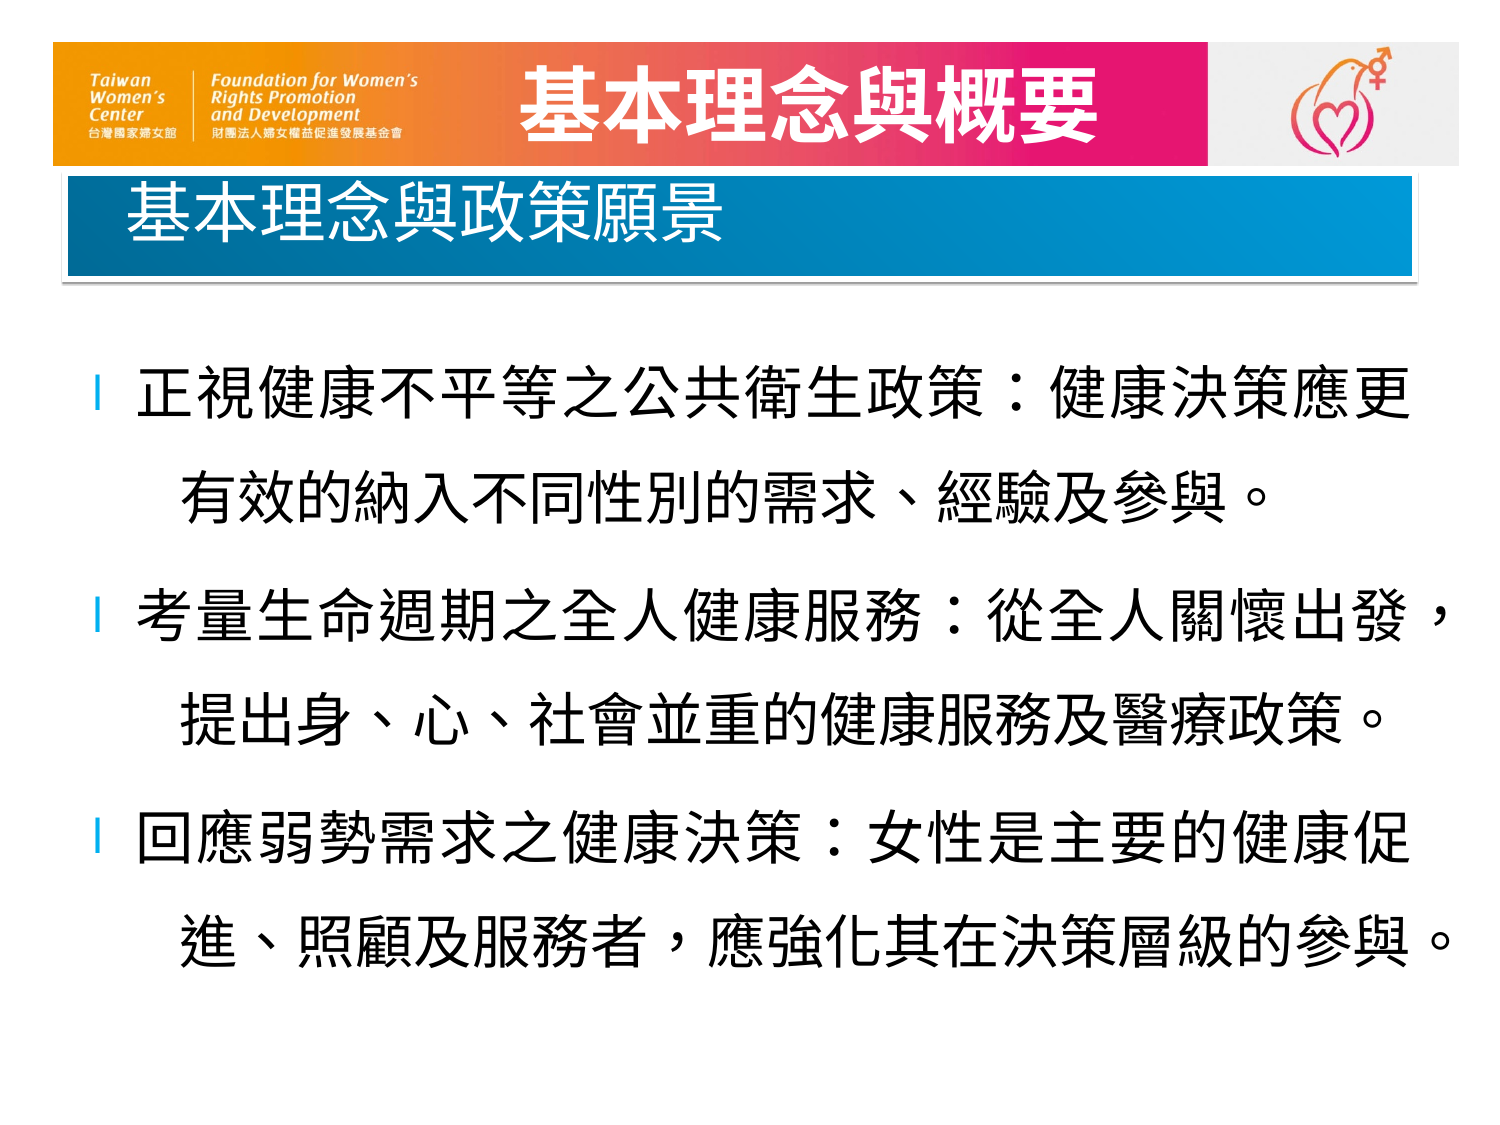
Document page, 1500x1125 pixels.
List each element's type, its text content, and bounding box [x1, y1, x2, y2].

list 正視健康不平等之公共衛生政策：健康決策應更有效的納入不同性別的需求、經驗及參與。 考量生命週期之全人健康服務：從全人關懷出發，提出身、心、社會並重的健康服務及醫療政策。 回應弱勢需求之健康決策：女性是主要的健康促進、照顧及服務者，應強化其在決策層級的參與。 [76, 314, 1427, 979]
title 基本理念與概要 [194, 45, 1426, 161]
text_box 基本理念與政策願景 [64, 172, 1415, 279]
